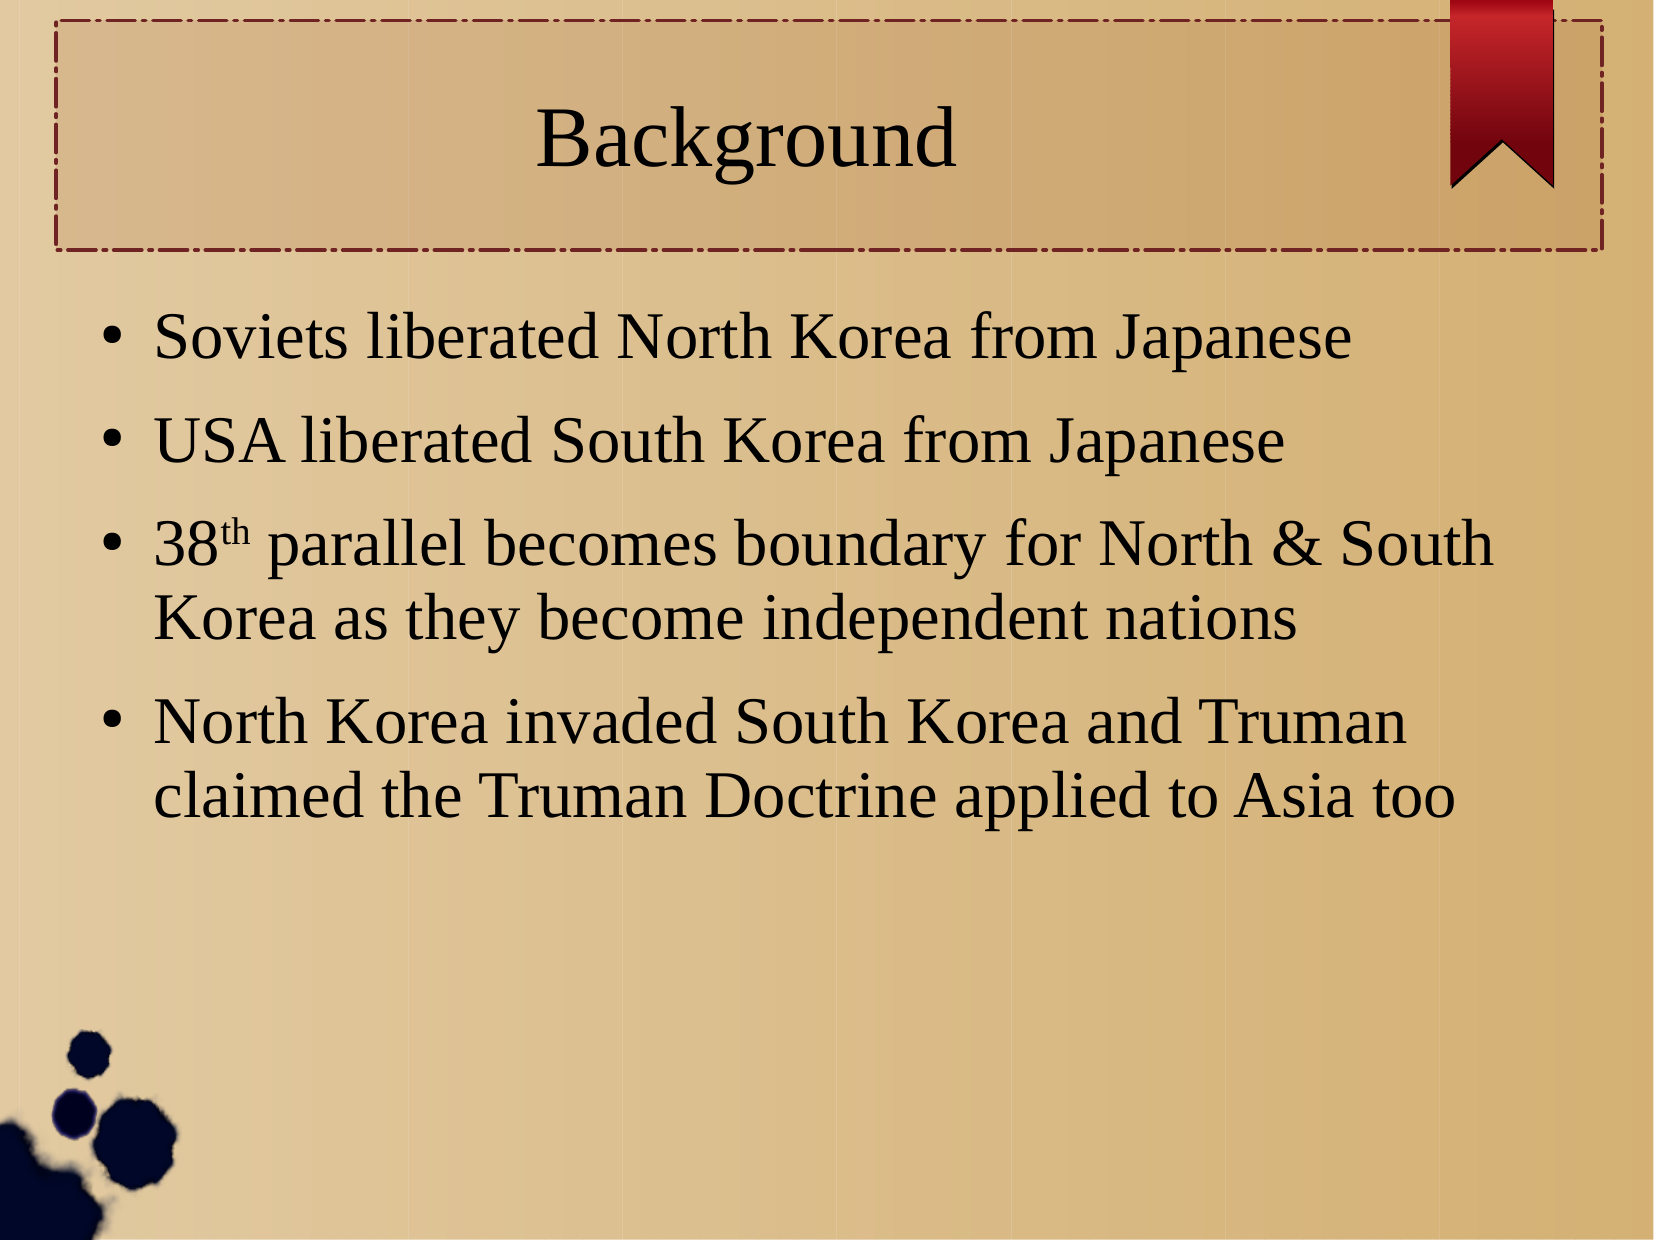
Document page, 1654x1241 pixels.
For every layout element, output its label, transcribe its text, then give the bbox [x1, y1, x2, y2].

list Soviets liberated North Korea from Japanese USA liberated South Korea from Japanese 38th parallel becomes boundary for North & South Korea as they become independent nations North Korea invaded South Korea and Truman claimed the Truman Doctrine applied to Asia too [82, 299, 1571, 1019]
title Background [82, 47, 1412, 229]
